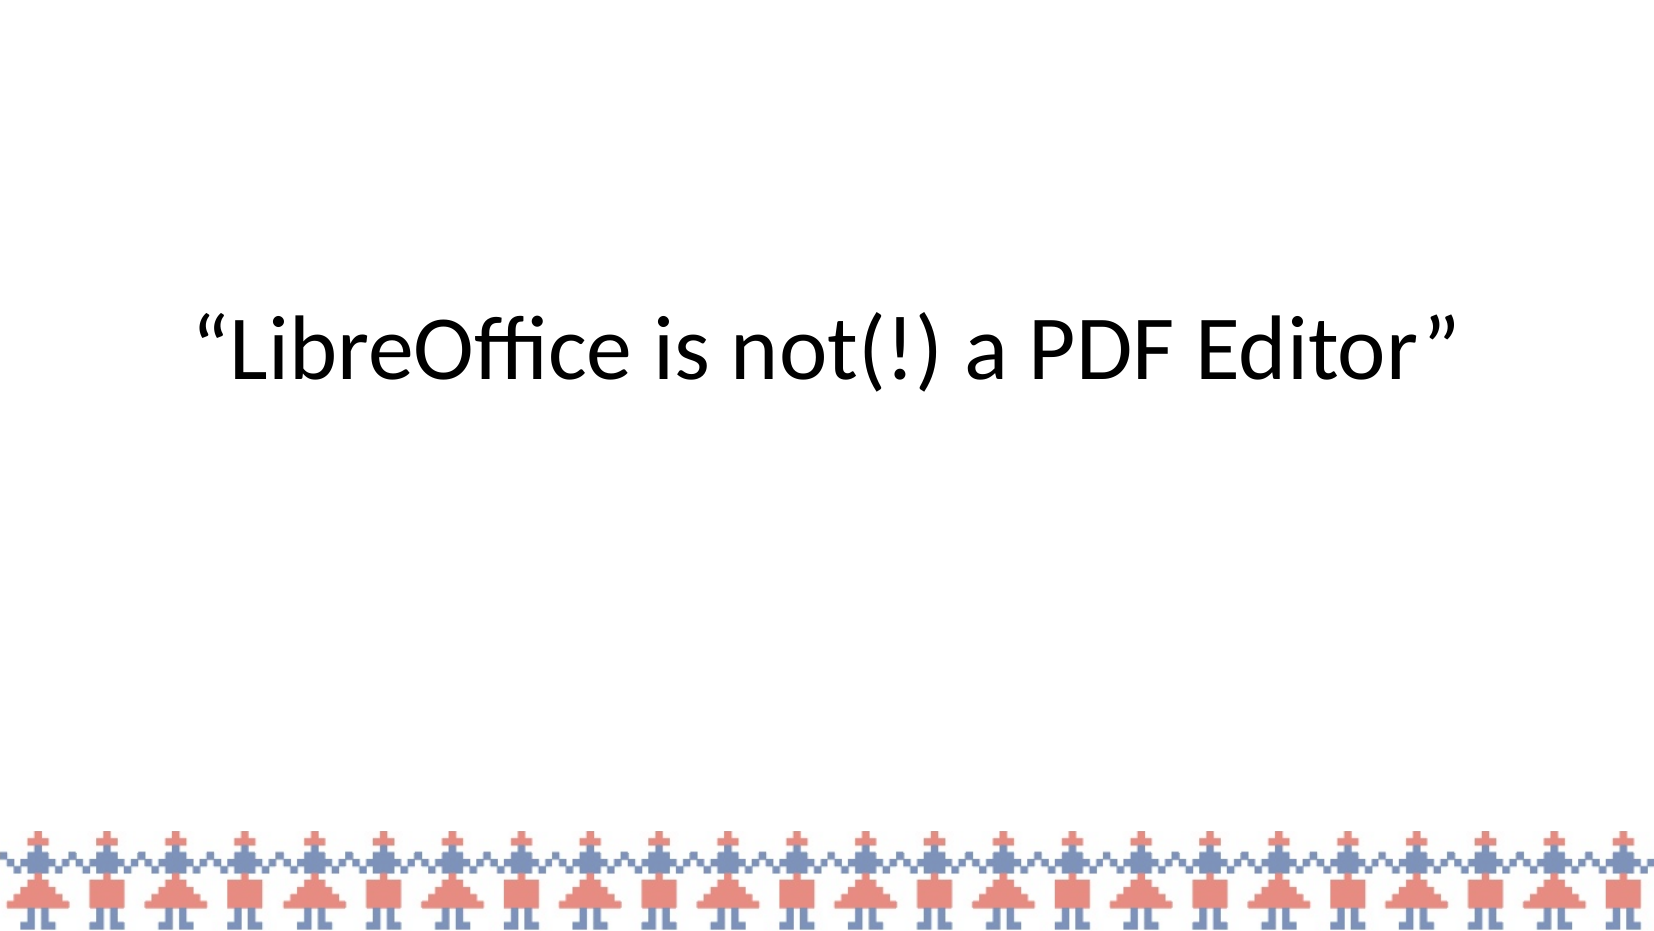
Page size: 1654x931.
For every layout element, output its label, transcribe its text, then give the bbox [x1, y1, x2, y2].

title “LibreOffice is not(!) a PDF Editor” [82, 279, 1571, 435]
